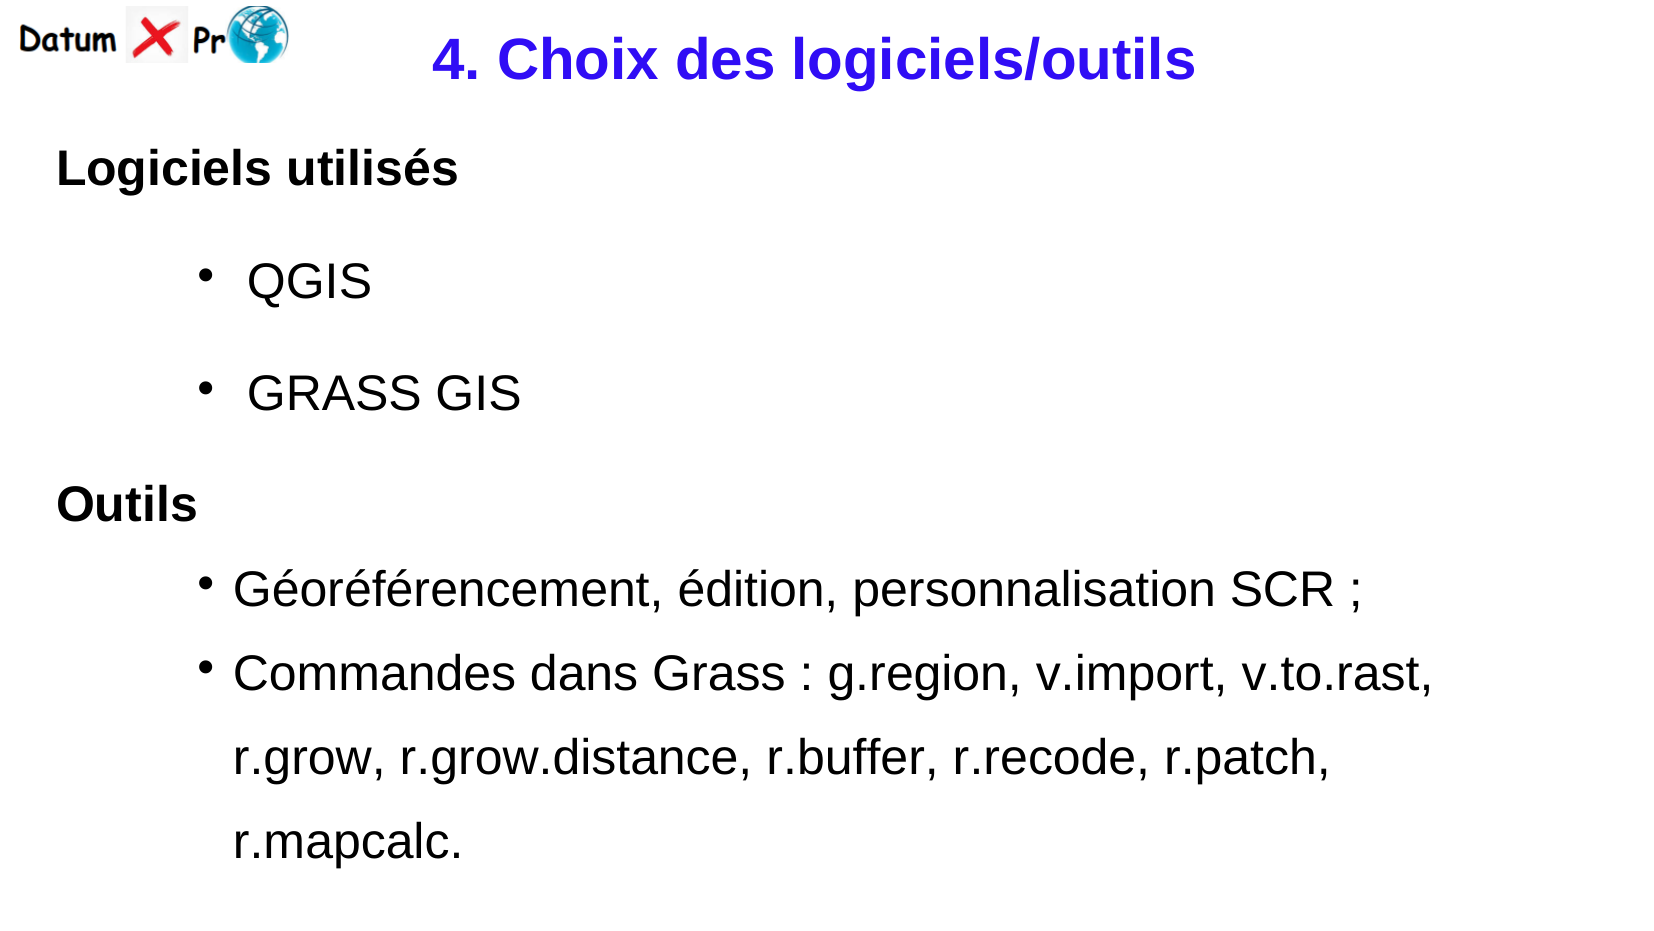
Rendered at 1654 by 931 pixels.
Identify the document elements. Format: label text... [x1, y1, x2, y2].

title 4. Choix des logiciels/outils [165, 23, 1465, 89]
text_box Logiciels utilisés QGIS GRASS GIS Outils Géoréférencement, édition, personnalisation SCR ; Commandes dans Grass : g.region, v.import, v.to.rast, r.grow, r.grow.distance, r.buffer, r.recode, r.patch, r.mapcalc. [41, 129, 1483, 870]
picture [0, 6, 319, 63]
